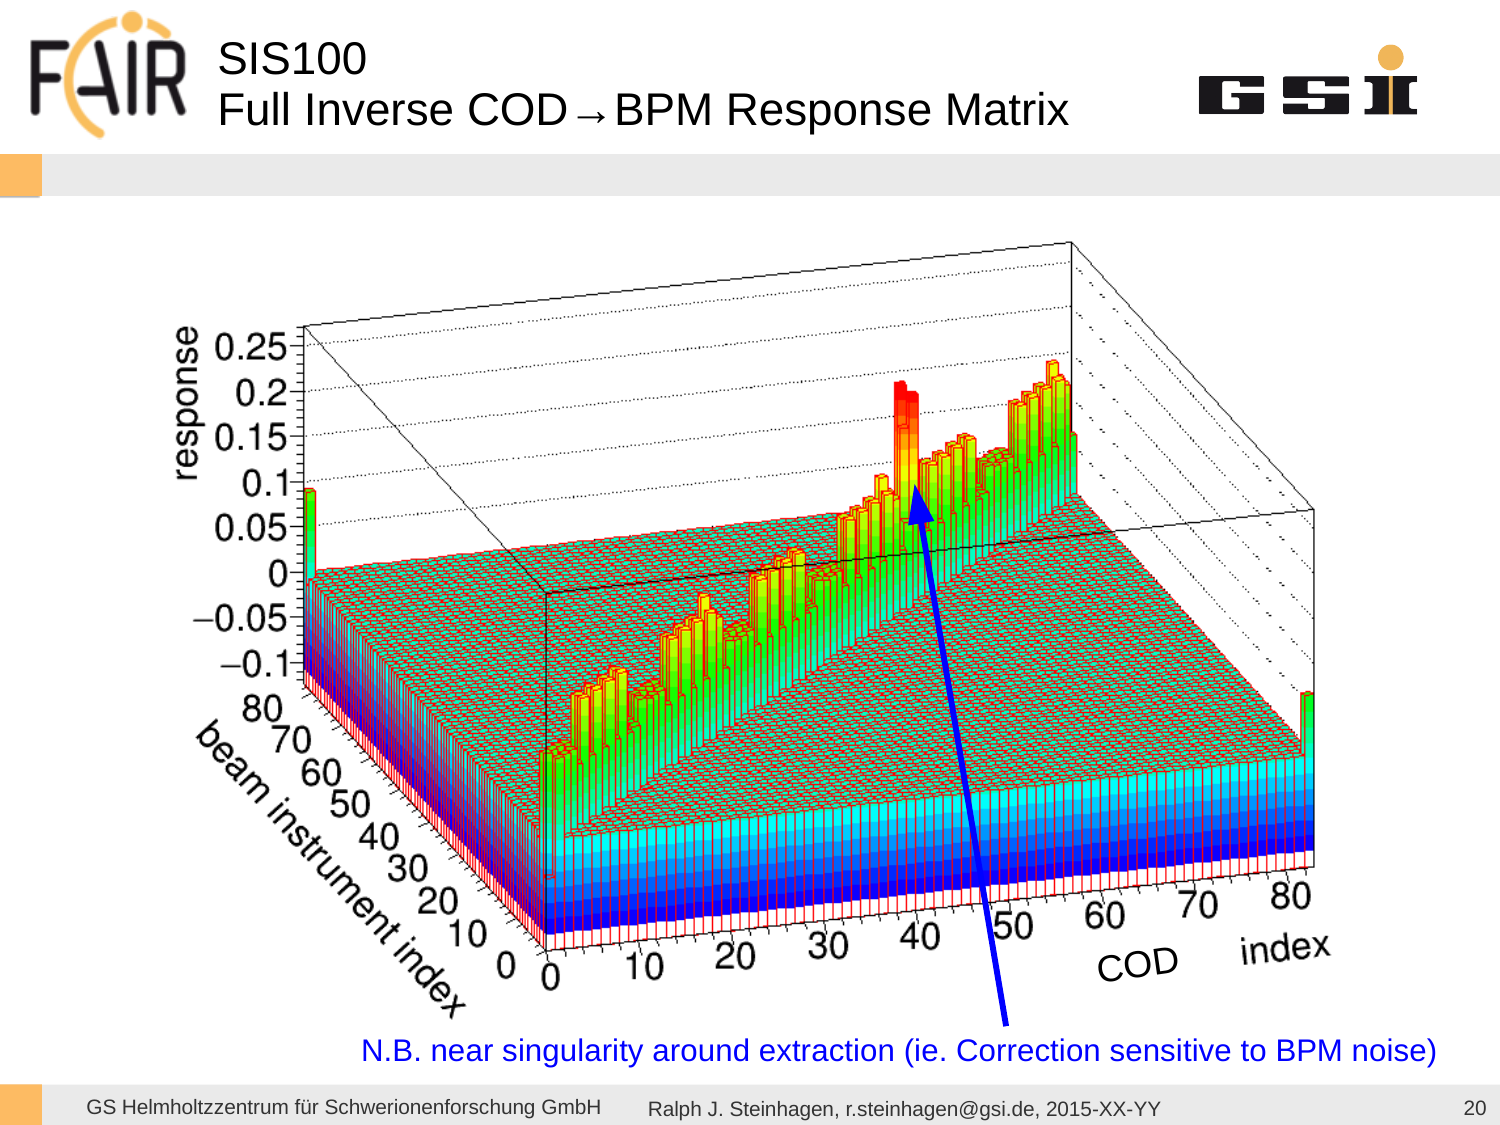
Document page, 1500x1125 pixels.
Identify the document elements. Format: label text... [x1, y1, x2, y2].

picture [1197, 42, 1419, 117]
text_box N.B. near singularity around extraction (ie. Correction sensitive to BPM noise) [346, 1026, 1469, 1076]
text_box COD [1035, 922, 1241, 1007]
picture [30, 9, 187, 141]
picture [163, 226, 1337, 1050]
title SIS100 Full Inverse COD→BPM Response Matrix [217, 20, 1109, 147]
